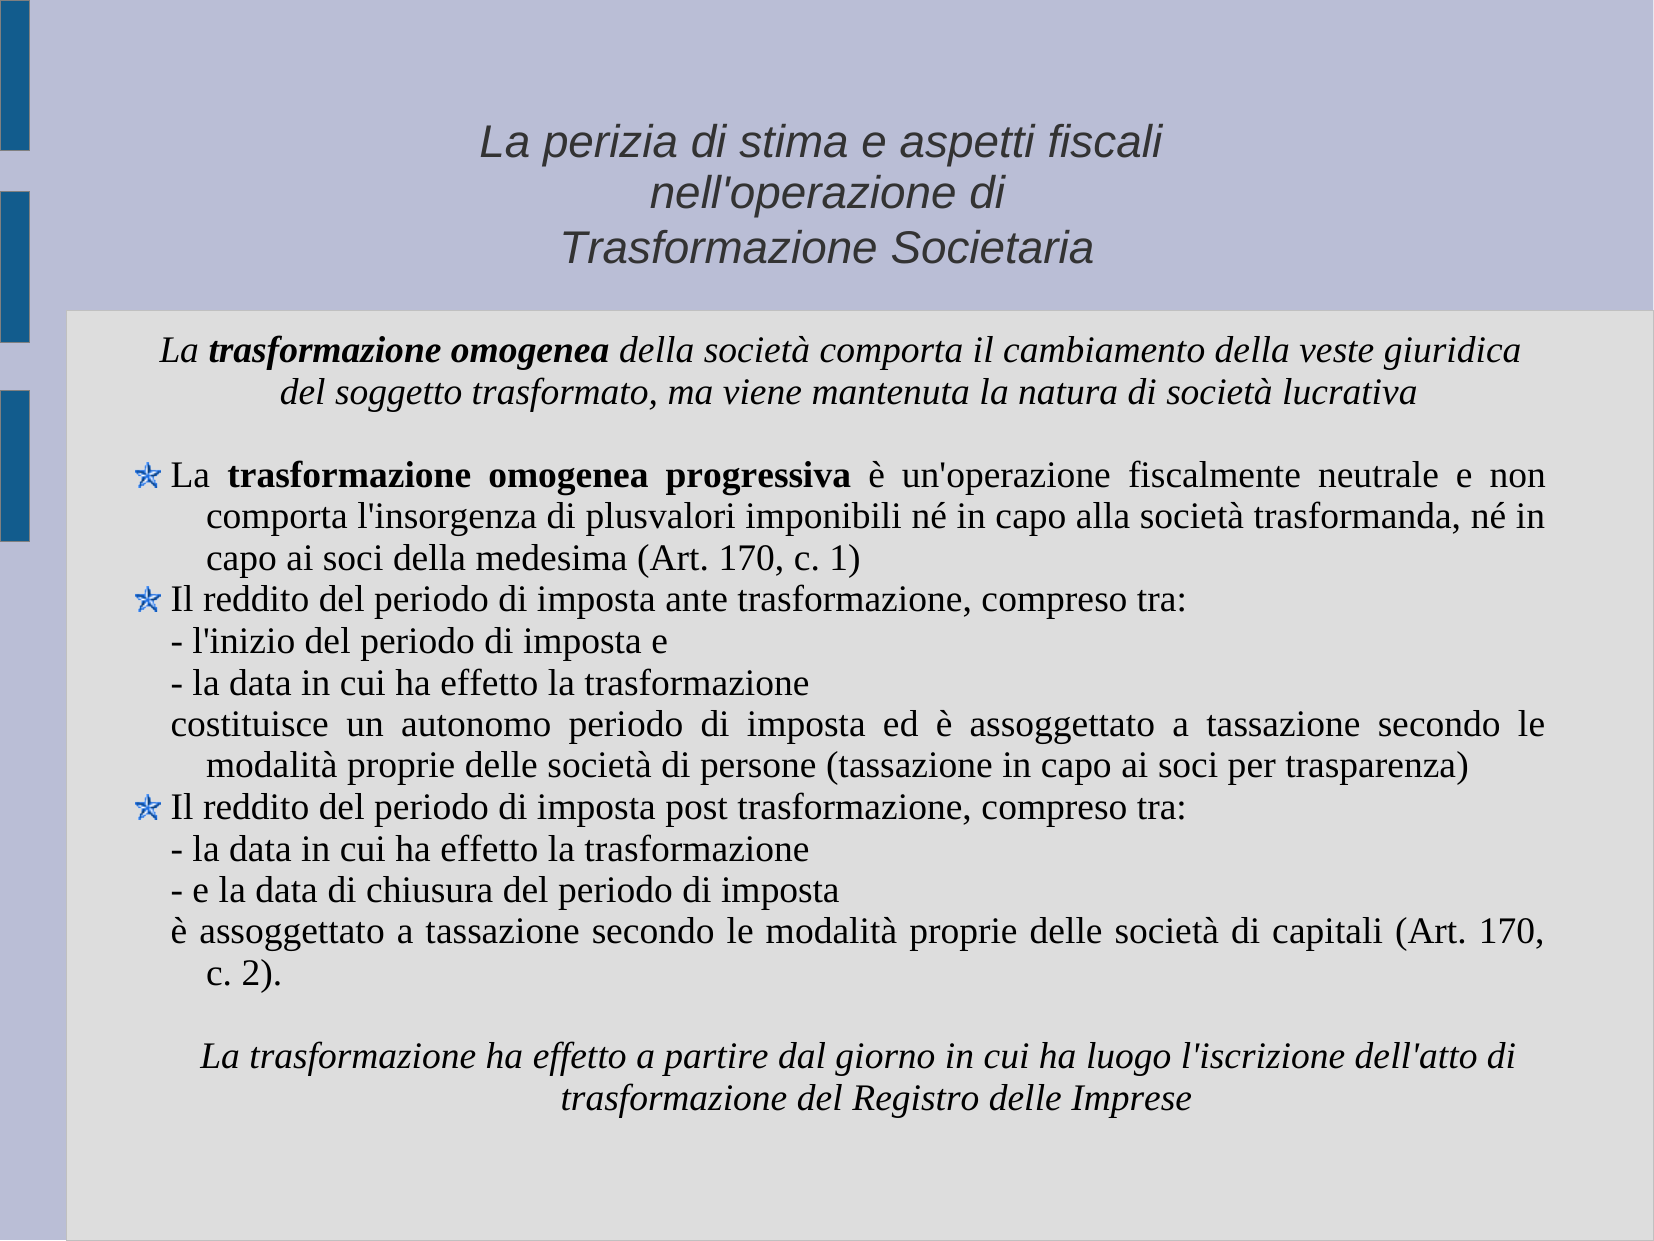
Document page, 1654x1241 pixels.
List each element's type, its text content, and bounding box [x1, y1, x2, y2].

title La perizia di stima e aspetti fiscali nell'operazione di Trasformazione Societaria [121, 91, 1534, 299]
subtitle La trasformazione omogenea della società comporta il cambiamento della veste giuridica del soggetto trasformato, ma viene mantenuta la natura di società lucrativa La trasformazione omogenea progressiva è un'operazione fiscalmente neutrale e non comporta l'insorgenza di plusvalori imponibili né in capo alla società trasformanda, né in capo ai soci della medesima (Art. 170, c. 1) Il reddito del periodo di imposta ante trasformazione, compreso tra: - l'inizio del periodo di imposta e - la data in cui ha effetto la trasformazione costituisce un autonomo periodo di imposta ed è assoggettato a tassazione secondo le modalità proprie delle società di persone (tassazione in capo ai soci per trasparenza) Il reddito del periodo di imposta post trasformazione, compreso tra: - la data in cui ha effetto la trasformazione - e la data di chiusura del periodo di imposta è assoggettato a tassazione secondo le modalità proprie delle società di capitali (Art. 170, c. 2). La trasformazione ha effetto a partire dal giorno in cui ha luogo l'iscrizione dell'atto di trasformazione del Registro delle Imprese [135, 188, 1548, 1241]
